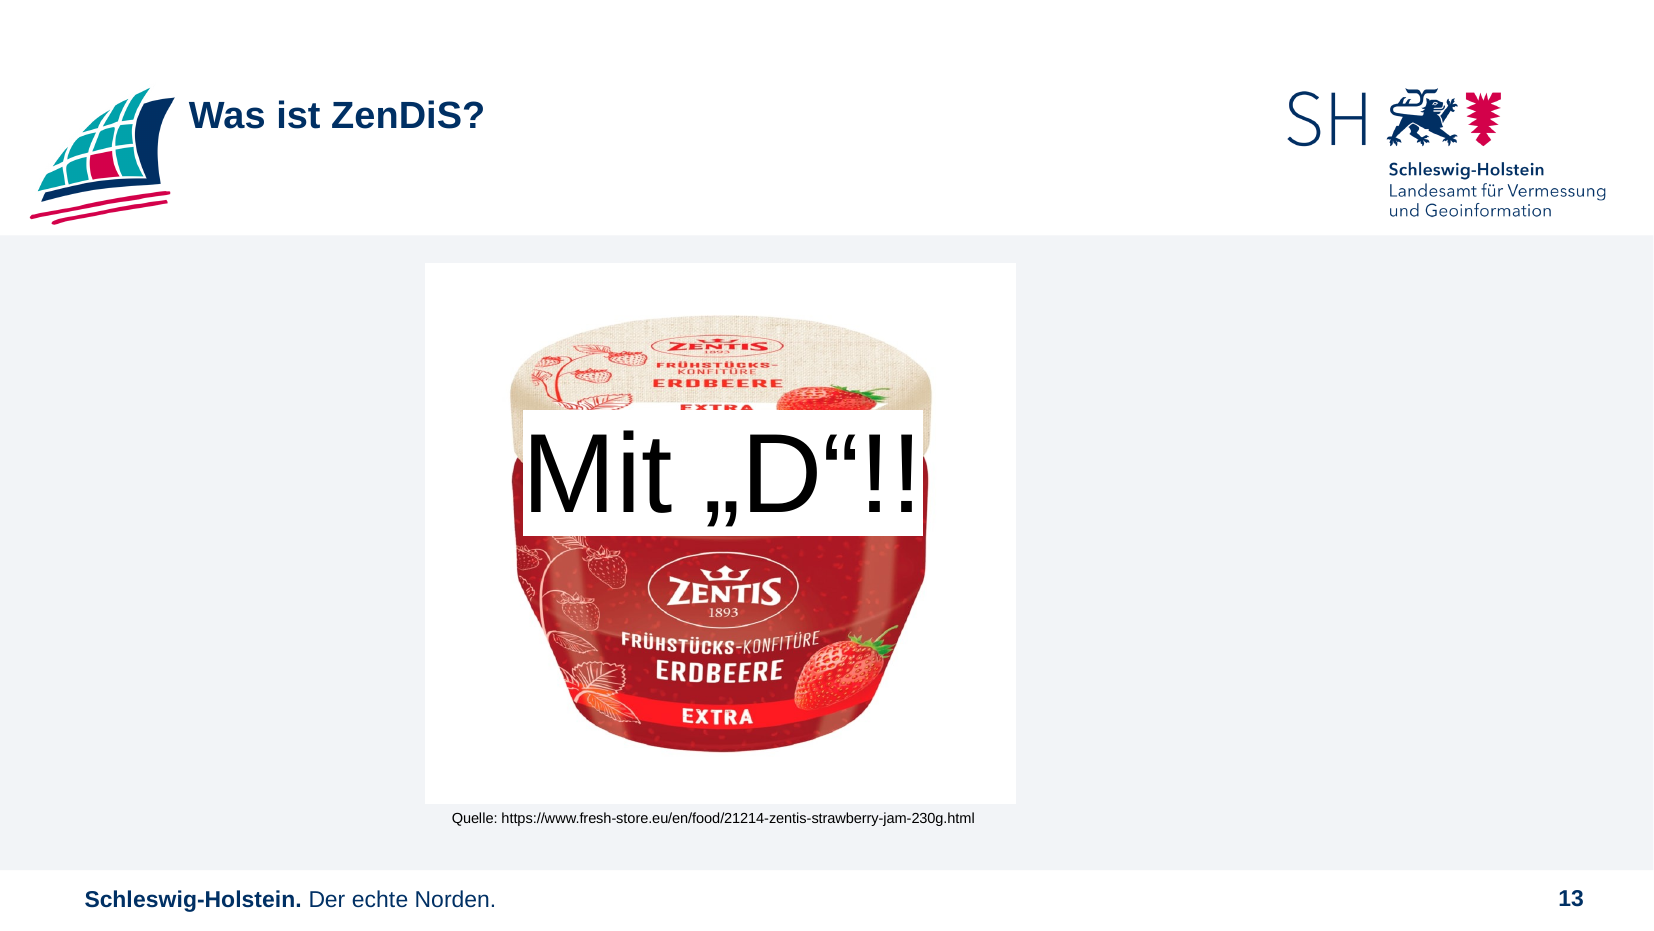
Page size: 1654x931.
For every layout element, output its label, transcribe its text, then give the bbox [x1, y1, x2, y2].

picture [1287, 88, 1607, 220]
text_box Quelle: https://www.fresh-store.eu/en/food/21214-zentis-strawberry-jam-230g.html [437, 803, 1004, 888]
picture [425, 263, 1016, 804]
title Was ist ZenDiS? [188, 94, 1241, 225]
picture [29, 82, 175, 225]
text_box Mit „D“!! [507, 402, 945, 544]
